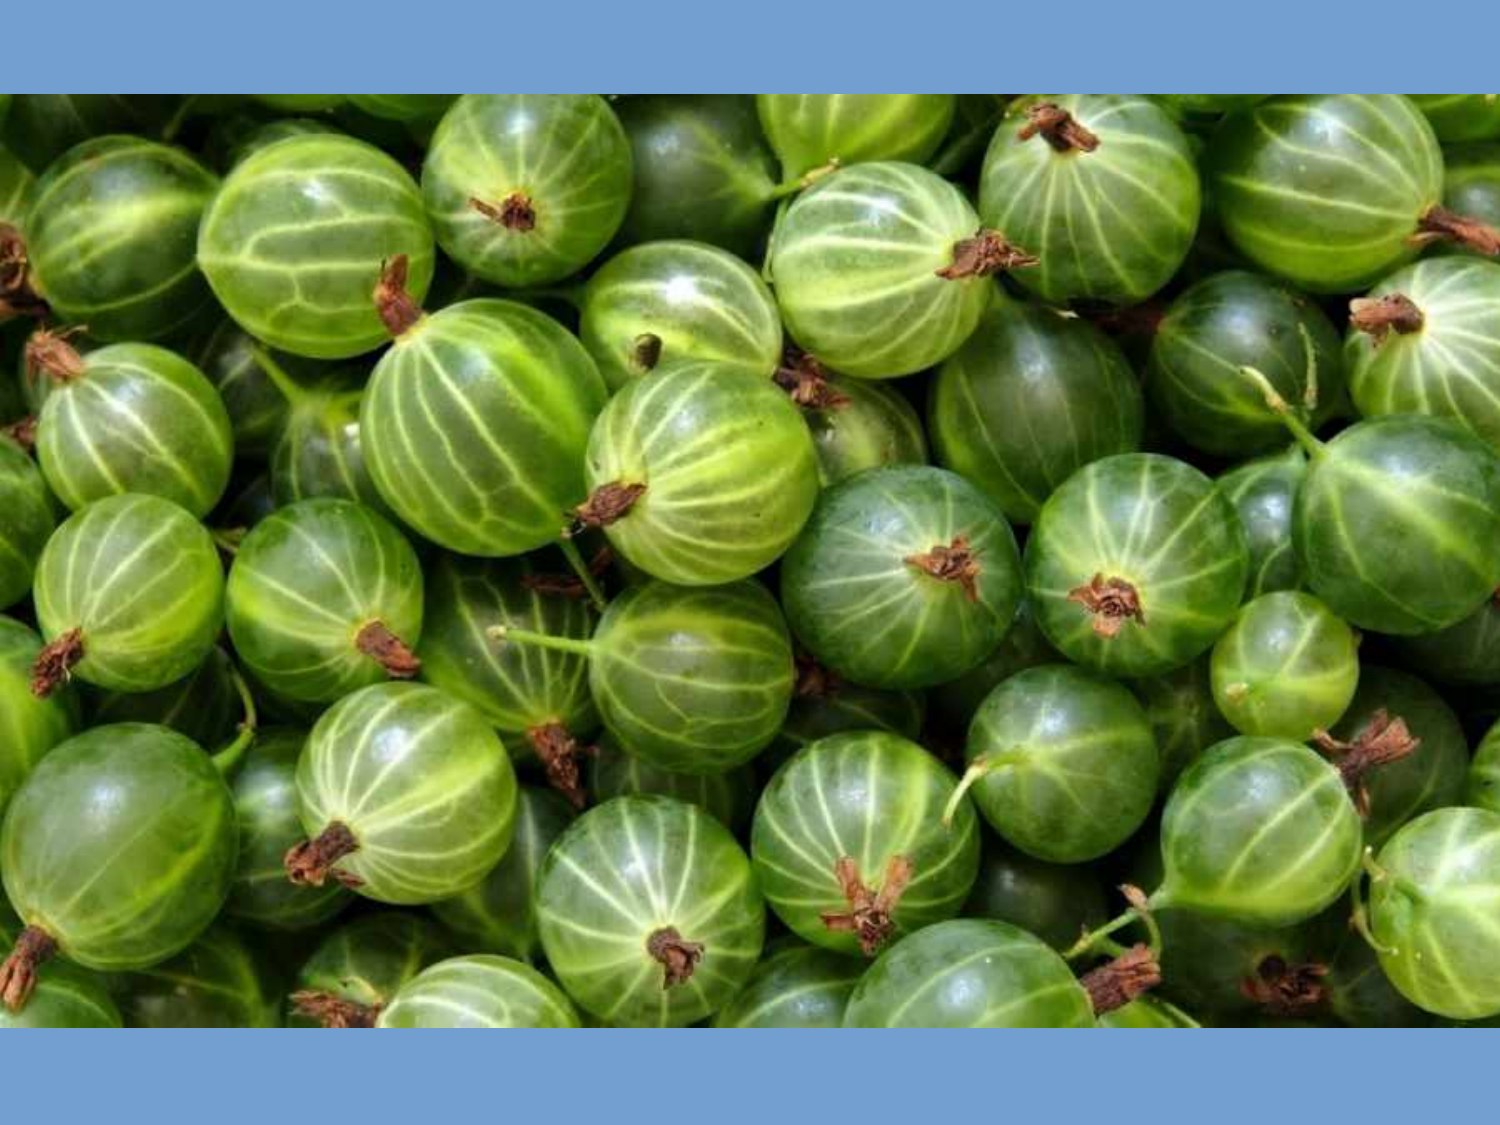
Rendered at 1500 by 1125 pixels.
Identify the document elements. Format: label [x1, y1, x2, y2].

picture [0, 94, 1500, 1028]
